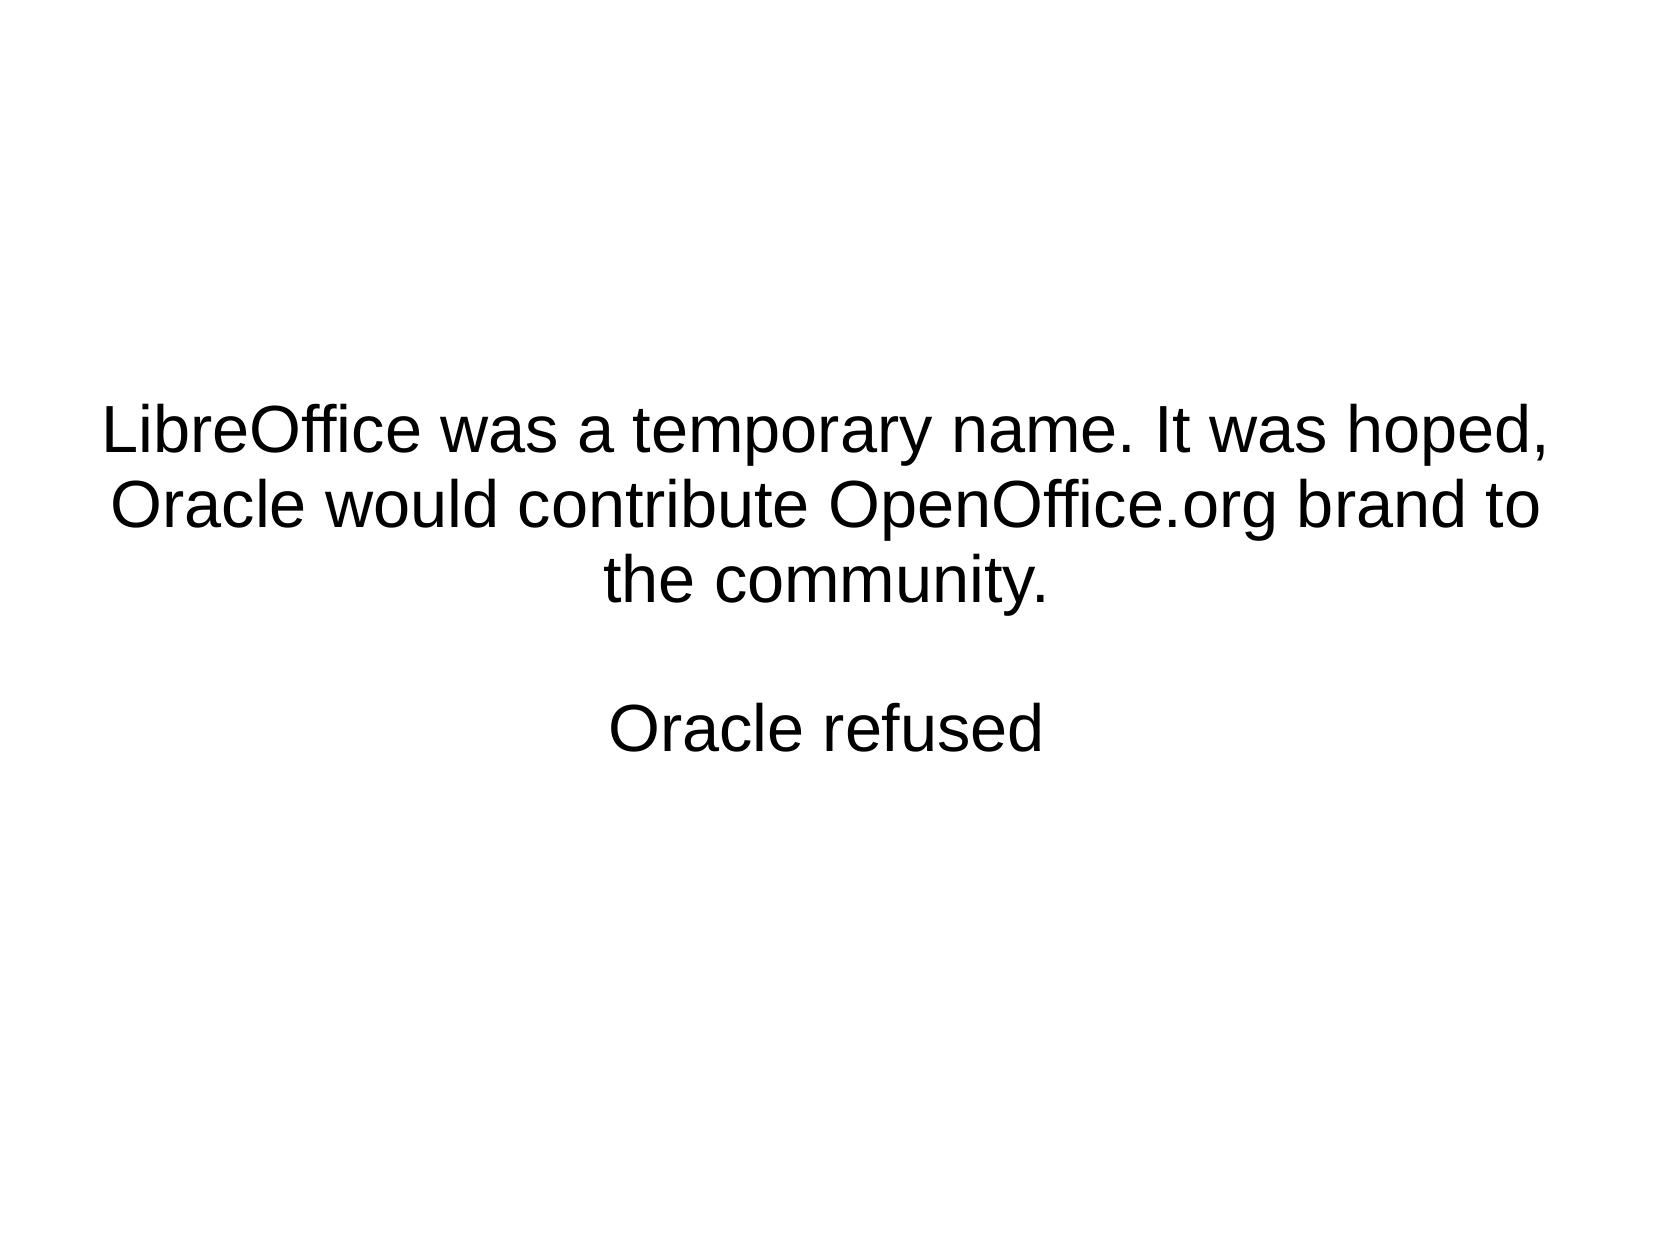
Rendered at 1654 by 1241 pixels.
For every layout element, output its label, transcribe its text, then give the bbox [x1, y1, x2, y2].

subtitle LibreOffice was a temporary name. It was hoped, Oracle would contribute OpenOffice.org brand to the community. Oracle refused [82, 49, 1571, 1109]
